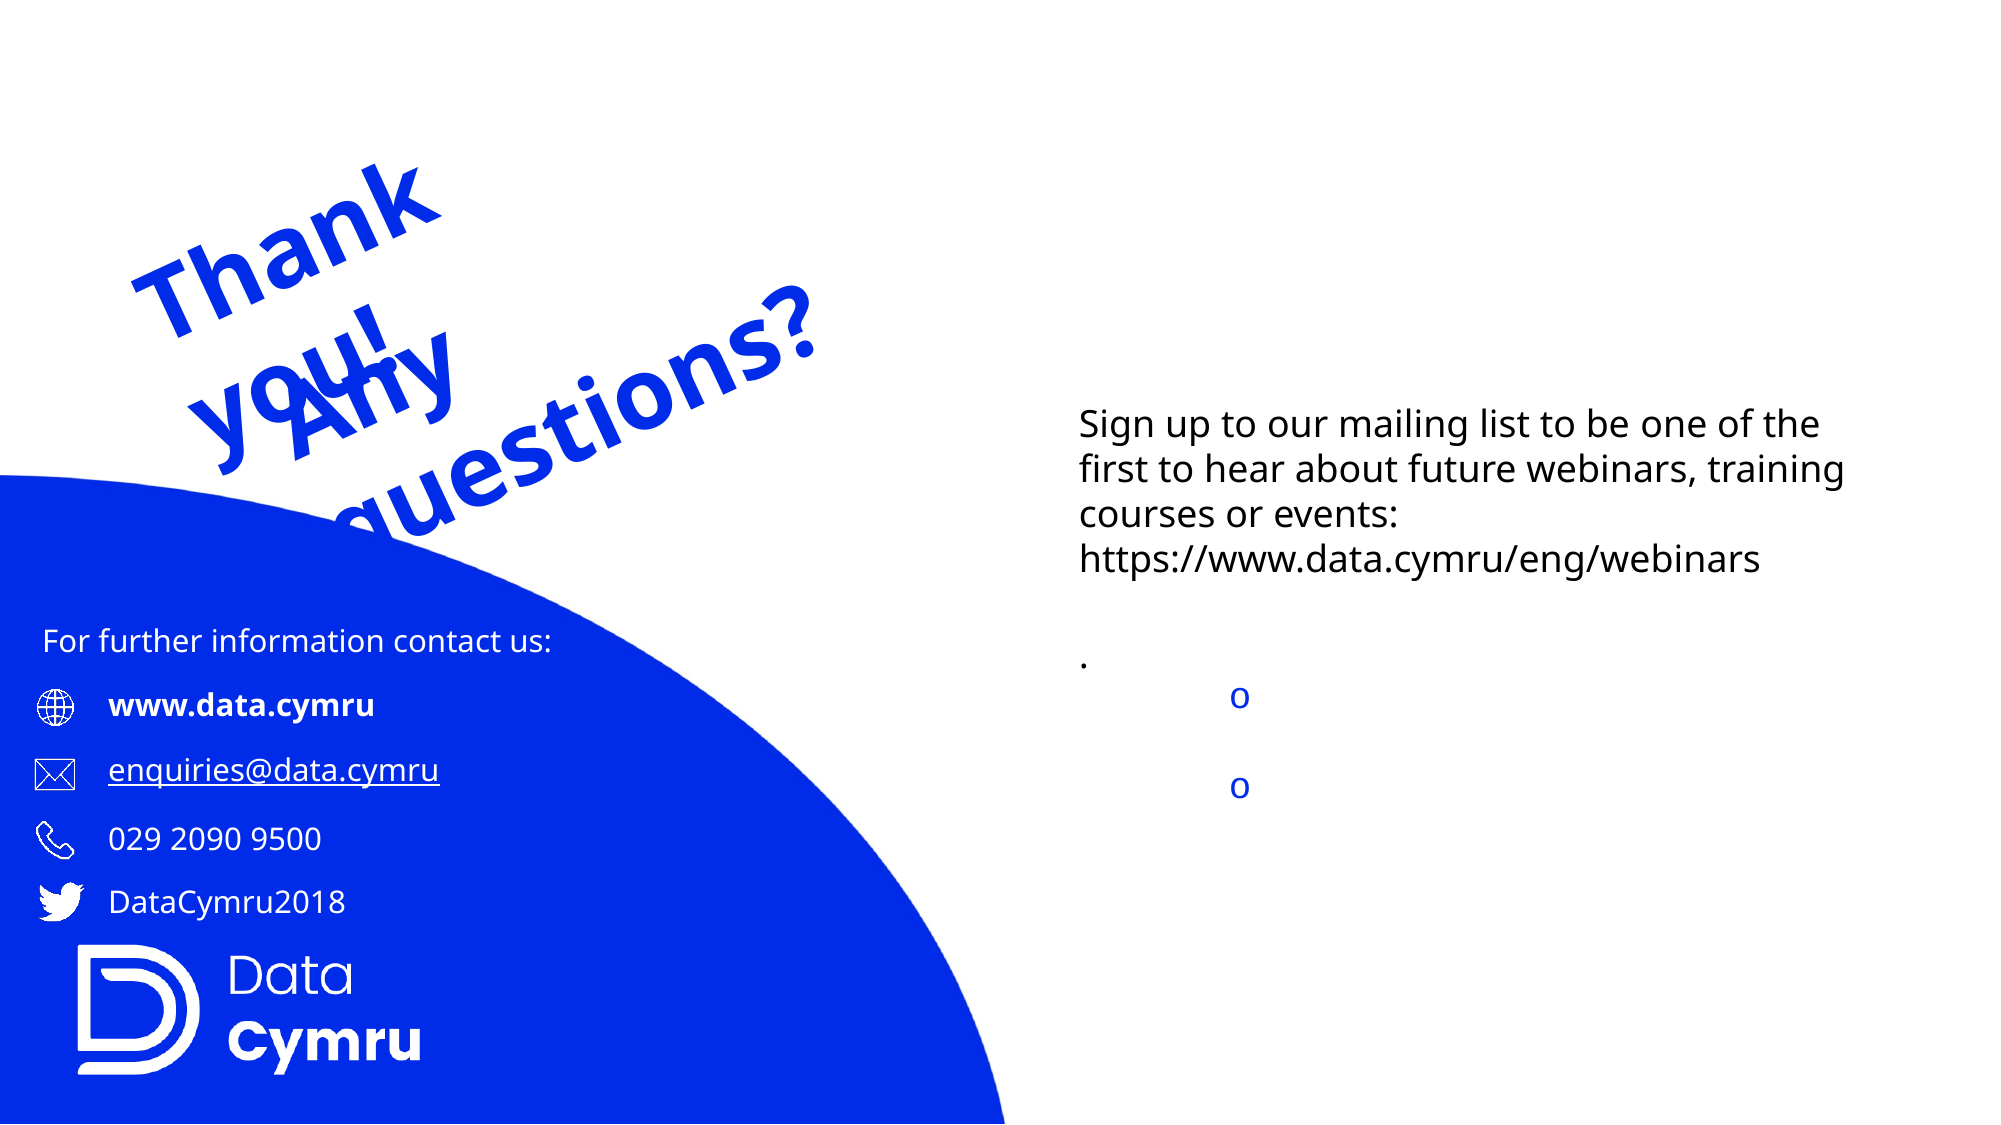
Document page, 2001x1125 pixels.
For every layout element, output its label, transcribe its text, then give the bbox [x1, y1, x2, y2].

text_box Sign up to our mailing list to be one of the first to hear about future webinars, training courses or events: https://www.data.cymru/eng/webinars . [1067, 394, 1896, 881]
picture [0, 446, 1034, 1124]
text_box For further information contact us: www.data.cymru enquiries@data.cymru 029 2090 9500 DataCymru2018 [27, 608, 576, 977]
text_box Thank you! [100, 11, 684, 381]
text_box Any questions? [236, 73, 933, 495]
